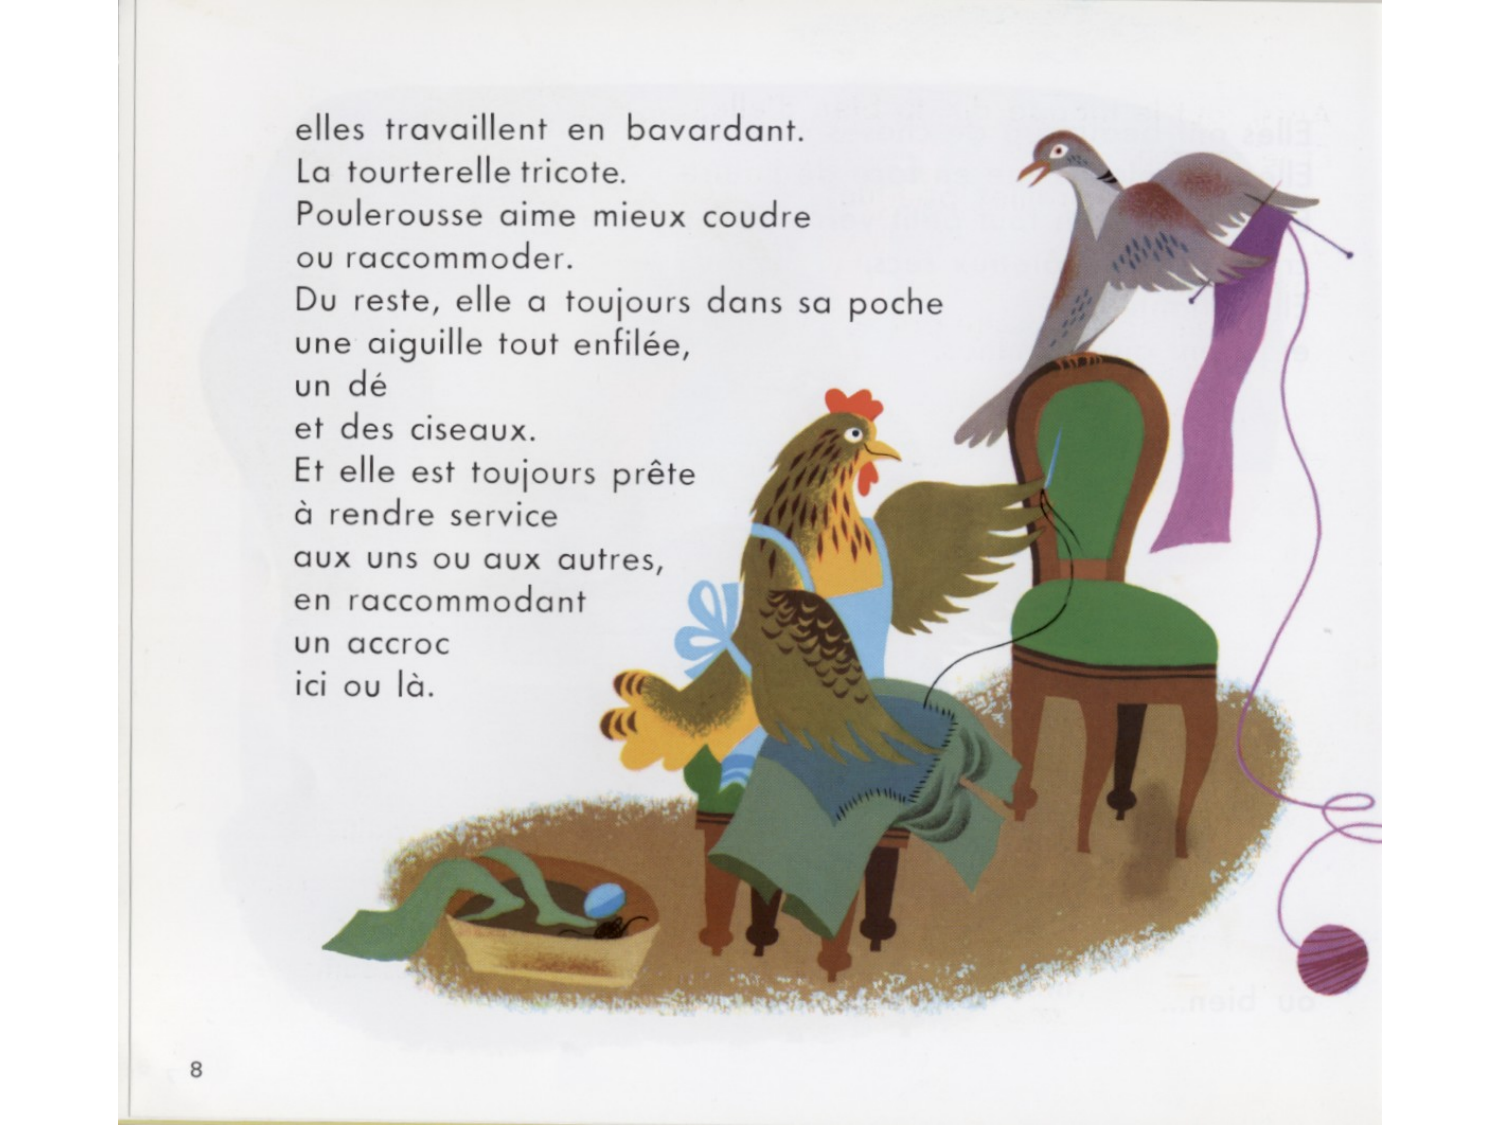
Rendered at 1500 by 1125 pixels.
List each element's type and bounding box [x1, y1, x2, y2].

picture [118, 0, 1382, 1125]
